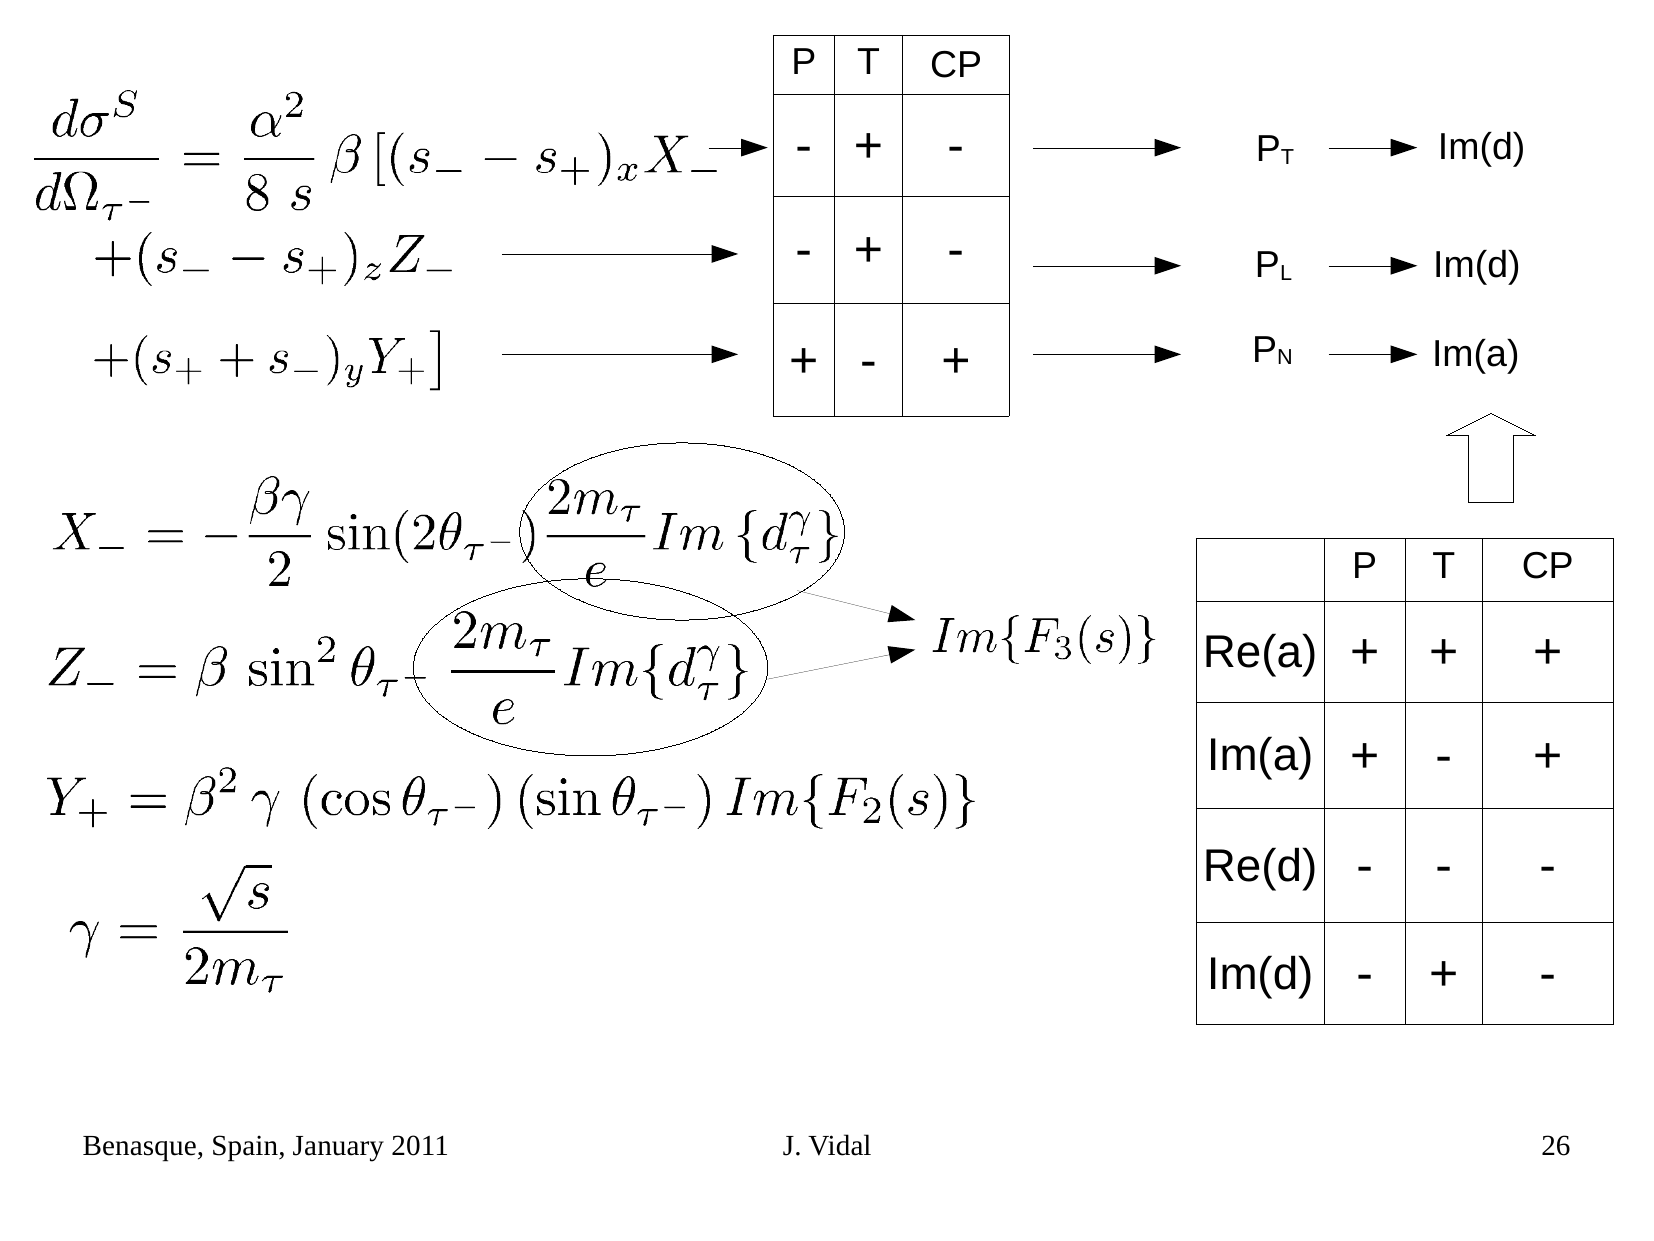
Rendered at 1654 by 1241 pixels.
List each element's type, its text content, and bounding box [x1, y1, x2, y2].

table_header CP [1483, 539, 1613, 601]
table_cell - [1406, 809, 1482, 922]
table_header T [1406, 539, 1482, 601]
table_cell + [1483, 602, 1613, 702]
table_cell - [835, 304, 902, 416]
table_cell Re(a) [1197, 602, 1324, 702]
table_header P [1325, 539, 1405, 601]
table_header T [835, 36, 902, 94]
table_cell - [774, 197, 834, 303]
picture [41, 762, 996, 833]
text_box PN [1237, 320, 1308, 390]
table_header CP [903, 36, 1009, 94]
picture [88, 225, 468, 290]
table_cell + [1325, 703, 1405, 808]
table_cell + [774, 304, 834, 416]
table_cell Im(a) [1197, 703, 1324, 808]
picture [29, 82, 729, 223]
table_cell + [1483, 703, 1613, 808]
table_cell + [835, 95, 902, 196]
table_cell + [1406, 602, 1482, 702]
table_cell - [1406, 703, 1482, 808]
text_box Im(d) [1423, 118, 1541, 178]
table_cell - [1483, 923, 1613, 1024]
table_header [1197, 539, 1324, 601]
text_box PL [1240, 236, 1307, 306]
table_cell - [1325, 809, 1405, 922]
table_cell + [903, 304, 1009, 416]
table_cell Im(d) [1197, 923, 1324, 1024]
picture [88, 324, 452, 395]
table_header P [774, 36, 834, 94]
picture [59, 858, 295, 998]
table_cell - [1483, 809, 1613, 922]
table_cell Re(d) [1197, 809, 1324, 922]
text_box [1446, 413, 1536, 503]
table_cell - [903, 95, 1009, 196]
text_box Im(d) [1418, 236, 1536, 296]
table_cell + [1406, 923, 1482, 1024]
table_cell + [1325, 602, 1405, 702]
text_box PT [1241, 120, 1310, 190]
picture [927, 609, 1174, 668]
text_box Im(a) [1417, 324, 1535, 384]
picture [47, 472, 856, 589]
table_cell + [835, 197, 902, 303]
table_cell - [903, 197, 1009, 303]
table_cell - [774, 95, 834, 196]
picture [41, 604, 769, 727]
table_cell - [1325, 923, 1405, 1024]
